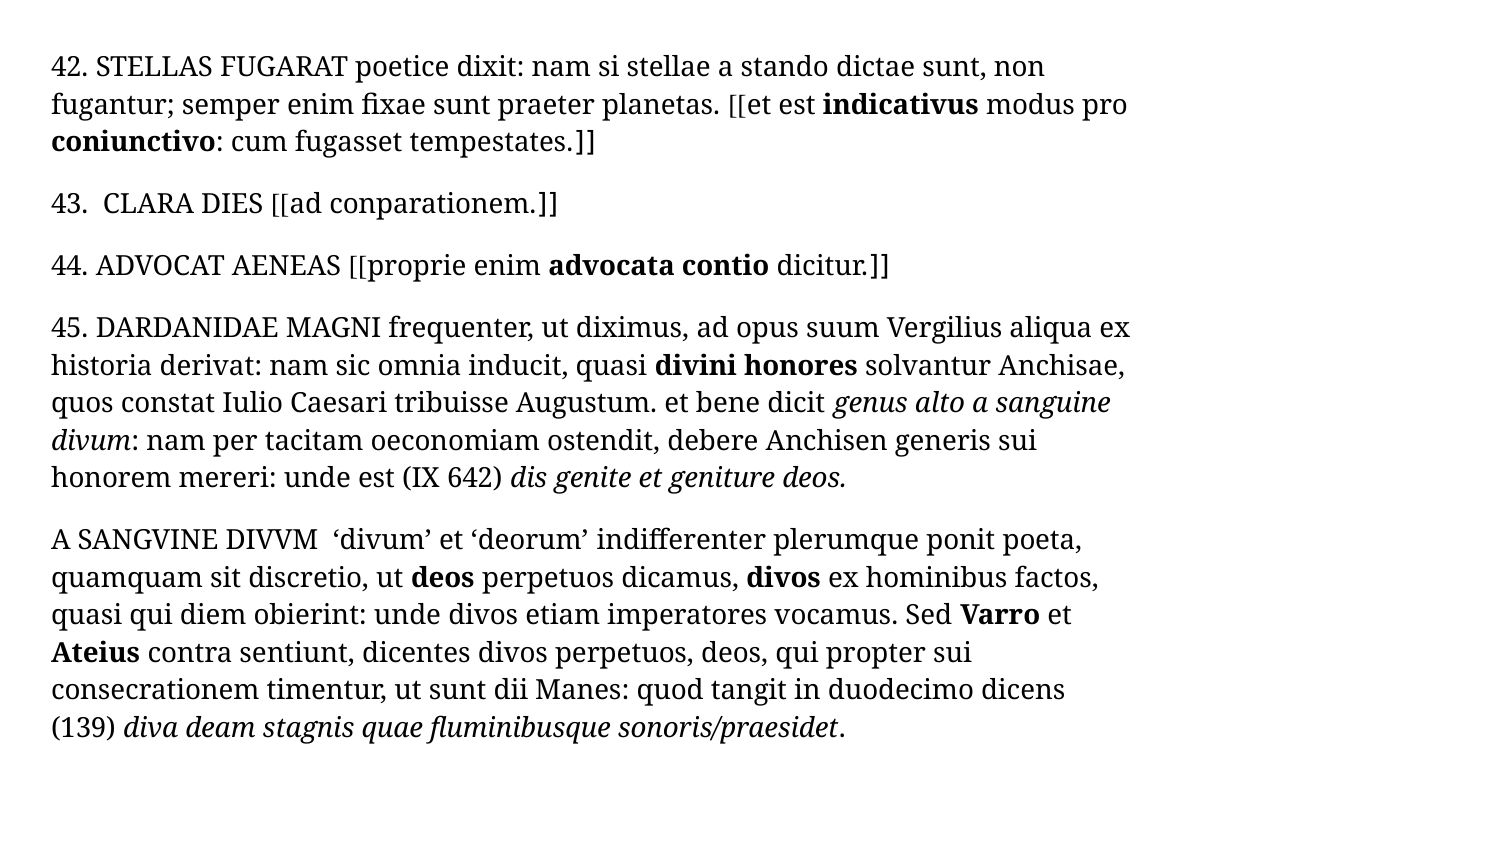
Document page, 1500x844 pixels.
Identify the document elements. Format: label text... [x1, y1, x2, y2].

list 42. STELLAS FUGARAT poetice dixit: nam si stellae a stando dictae sunt, non fugantur; semper enim fixae sunt praeter planetas. [[et est indicativus modus pro coniunctivo: cum fugasset tempestates.]] 43. CLARA DIES [[ad conparationem.]] 44. ADVOCAT AENEAS [[proprie enim advocata contio dicitur.]] 45. DARDANIDAE MAGNI frequenter, ut diximus, ad opus suum Vergilius aliqua ex historia derivat: nam sic omnia inducit, quasi divini honores solvantur Anchisae, quos constat Iulio Caesari tribuisse Augustum. et bene dicit genus alto a sanguine divum: nam per tacitam oeconomiam ostendit, debere Anchisen generis sui honorem mereri: unde est (IX 642) dis genite et geniture deos. A SANGVINE DIVVM ‘divum’ et ‘deorum’ indifferenter plerumque ponit poeta, quamquam sit discretio, ut deos perpetuos dicamus, divos ex hominibus factos, quasi qui diem obierint: unde divos etiam imperatores vocamus. Sed Varro et Ateius contra sentiunt, dicentes divos perpetuos, deos, qui propter sui consecrationem timentur, ut sunt dii Manes: quod tangit in duodecimo dicens (139) diva deam stagnis quae fluminibusque sonoris/praesidet. [51, 47, 1134, 752]
